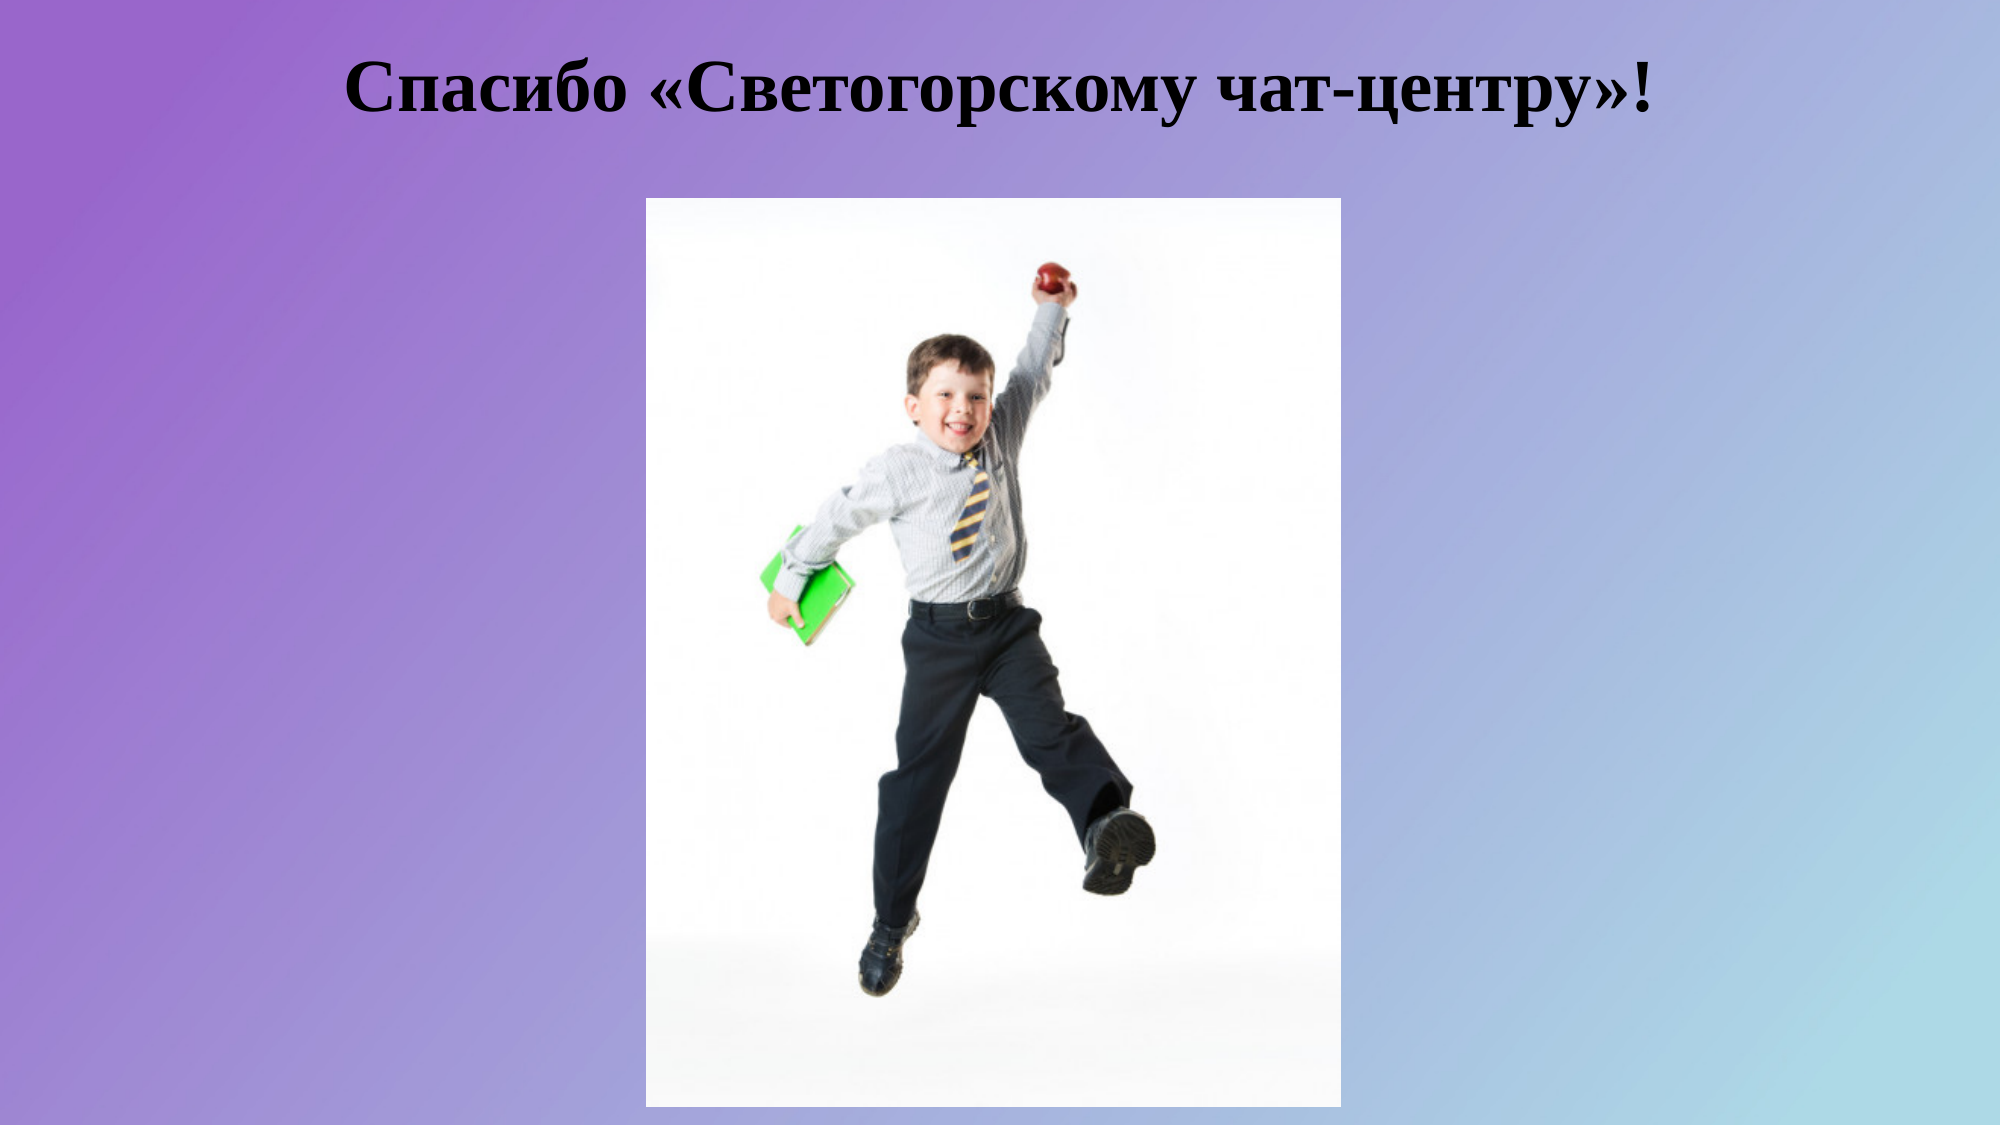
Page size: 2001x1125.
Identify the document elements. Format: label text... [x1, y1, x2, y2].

picture [0, 0, 2000, 1125]
text_box Спасибо «Светогорскому чат-центру»! [68, 28, 1932, 134]
